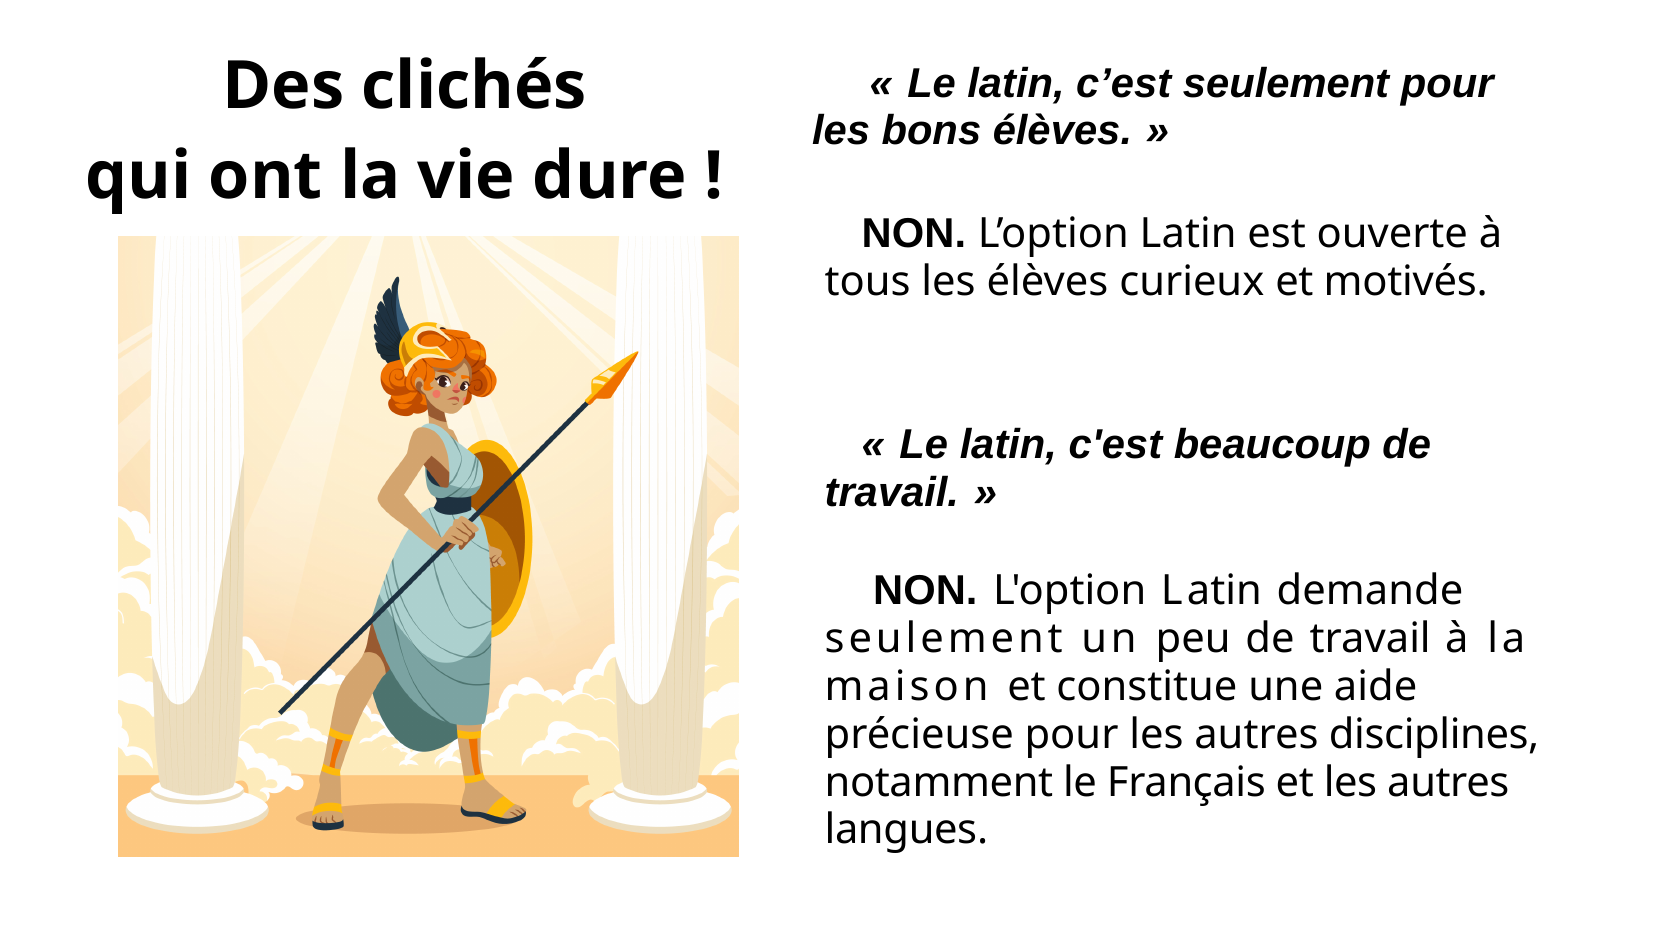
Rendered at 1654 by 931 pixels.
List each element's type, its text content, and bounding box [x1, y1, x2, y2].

text_box Des clichés qui ont la vie dure ! [59, 29, 768, 207]
picture [118, 236, 739, 857]
text_box « Le latin, c’est seulement pour les bons élèves. » NON. L’option Latin est ouverte à tous les élèves curieux et motivés. « Le latin, c'est beaucoup de travail. » NON. L'option Latin demande seulement un peu de travail à la maison et constitue une aide précieuse pour les autres disciplines, notamment le Français et les autres langues. [797, 52, 1565, 880]
